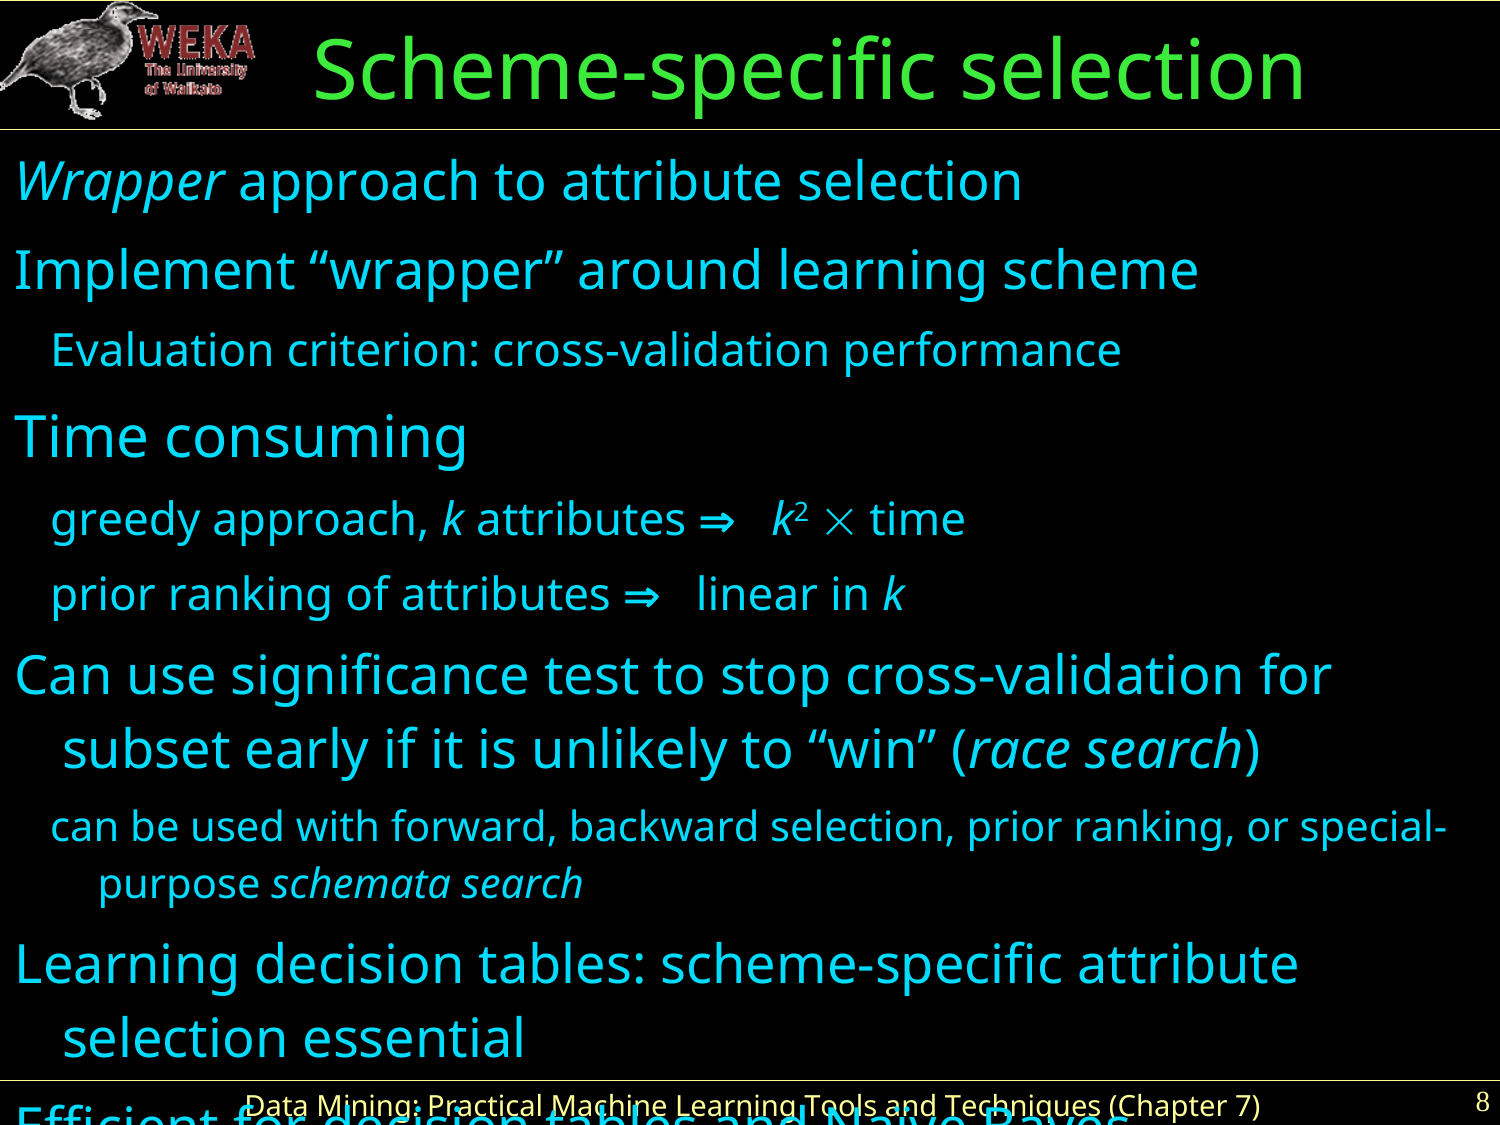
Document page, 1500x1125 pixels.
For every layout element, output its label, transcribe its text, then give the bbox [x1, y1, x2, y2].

picture [0, 1, 266, 129]
text_box Wrapper approach to attribute selection Implement “wrapper” around learning scheme Evaluation criterion: cross-validation performance Time consuming greedy approach, k attributes  k2  time prior ranking of attributes  linear in k Can use significance test to stop cross-validation for subset early if it is unlikely to “win” (race search) can be used with forward, backward selection, prior ranking, or special-purpose schemata search Learning decision tables: scheme-specific attribute selection essential Efficient for decision tables and Naïve Bayes [0, 135, 1477, 1034]
title Scheme-specific selection [297, 0, 1500, 148]
